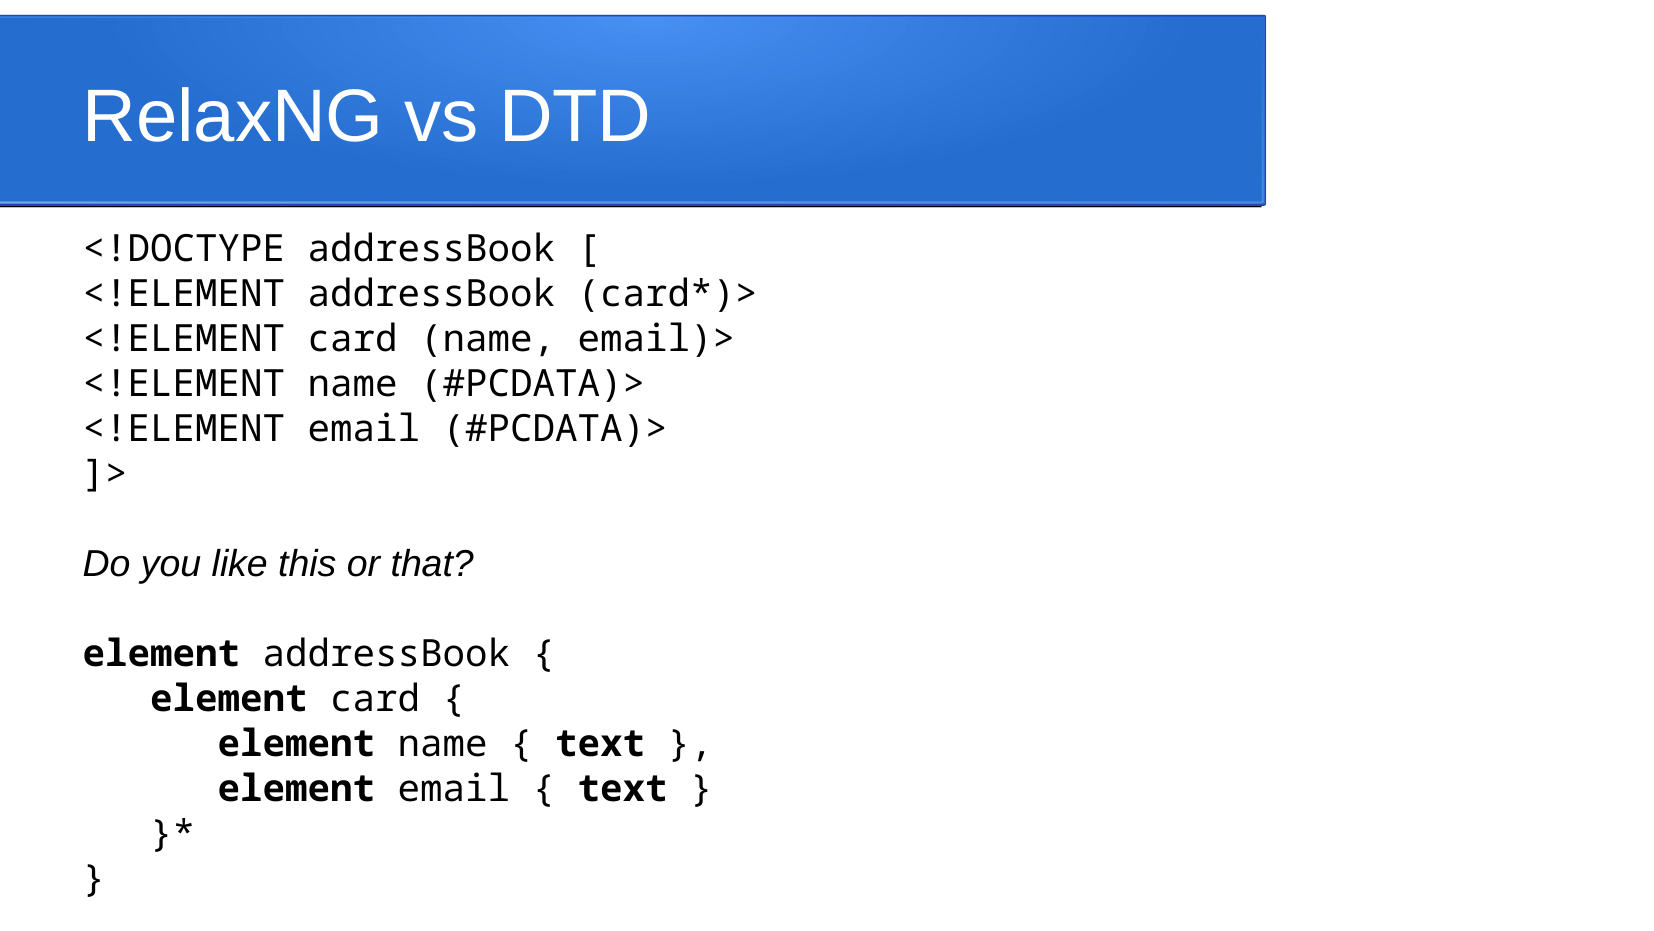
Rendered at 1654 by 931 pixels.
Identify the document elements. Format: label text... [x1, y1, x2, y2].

text_box RelaxNG vs DTD [82, 35, 1336, 189]
text_box <!DOCTYPE addressBook [ <!ELEMENT addressBook (card*)> <!ELEMENT card (name, email)> <!ELEMENT name (#PCDATA)> <!ELEMENT email (#PCDATA)> ]> Do you like this or that? element addressBook { element card { element name { text }, element email { text } }* } [82, 224, 1571, 874]
picture [0, 13, 1269, 211]
